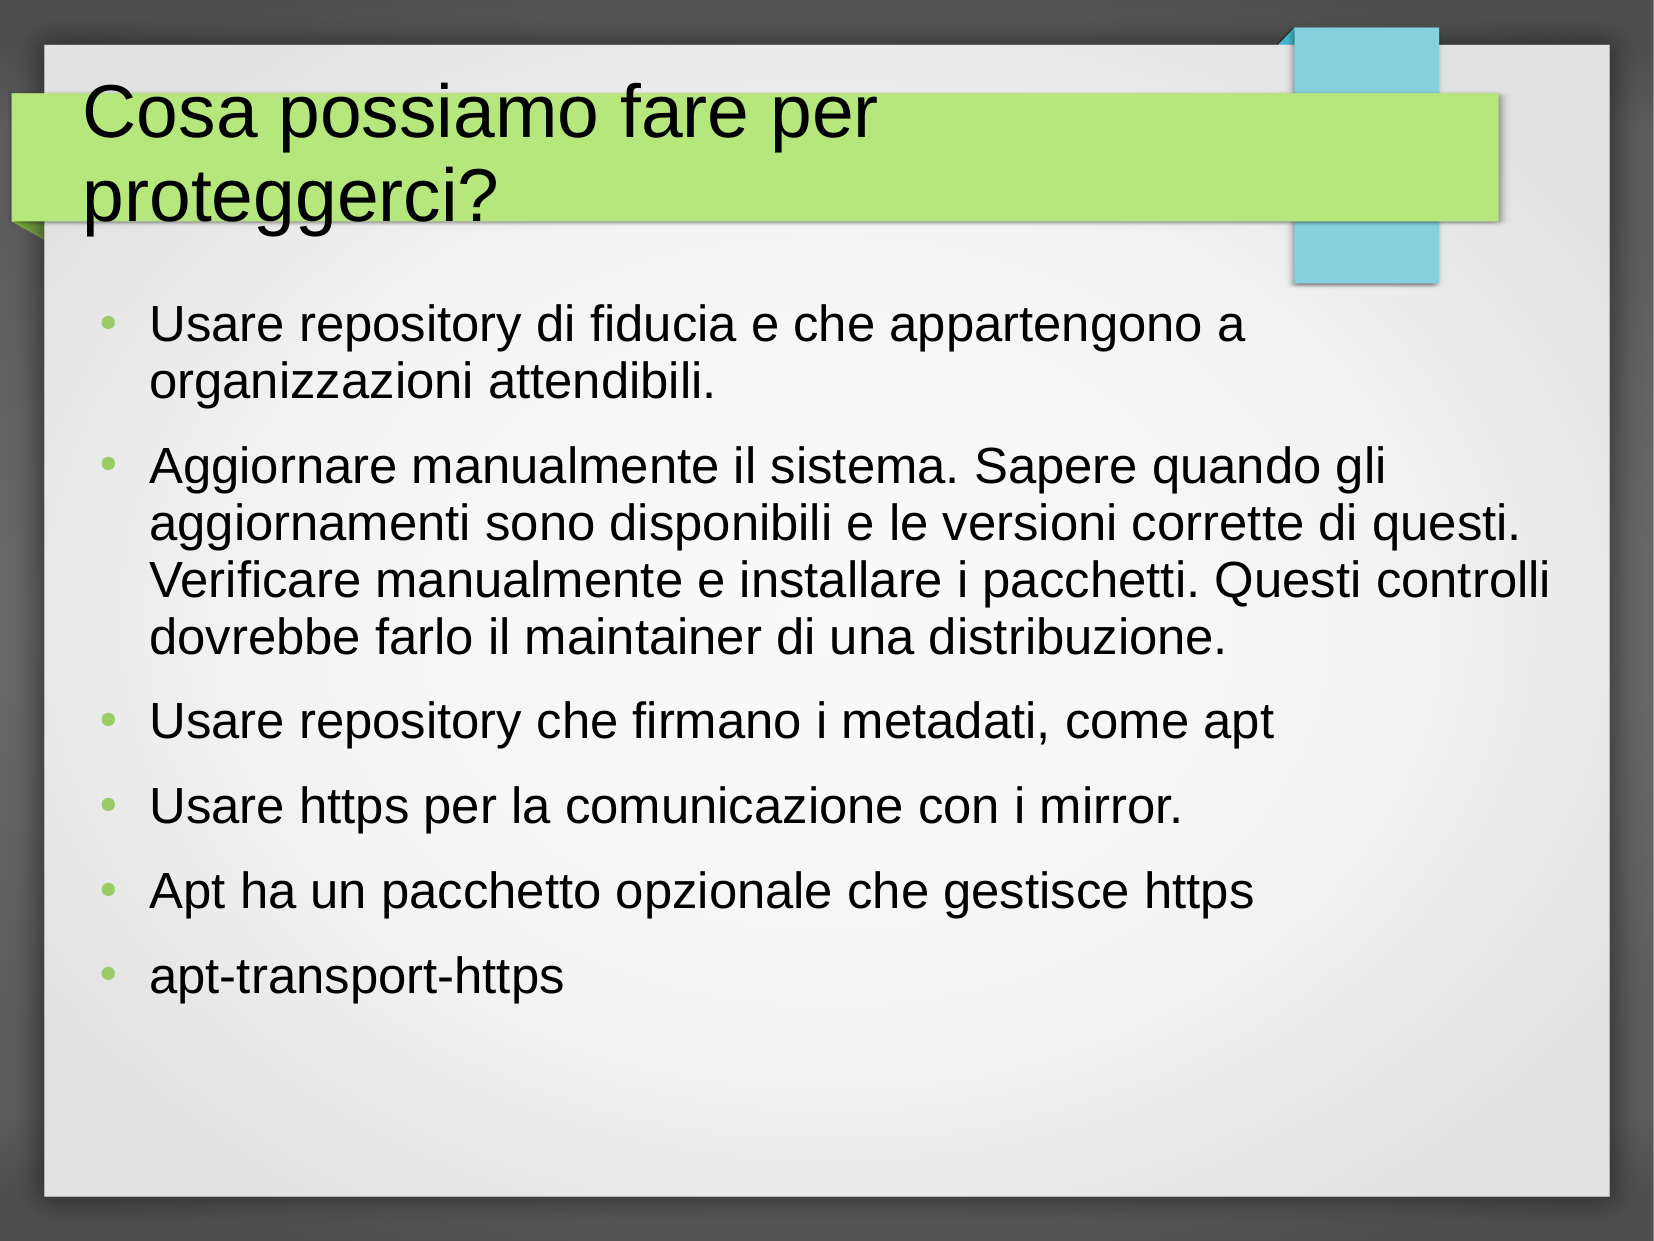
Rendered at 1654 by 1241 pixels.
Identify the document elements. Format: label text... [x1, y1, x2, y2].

list Usare repository di fiducia e che appartengono a organizzazioni attendibili. Aggiornare manualmente il sistema. Sapere quando gli aggiornamenti sono disponibili e le versioni corrette di questi. Verificare manualmente e installare i pacchetti. Questi controlli dovrebbe farlo il maintainer di una distribuzione. Usare repository che firmano i metadati, come apt Usare https per la comunicazione con i mirror. Apt ha un pacchetto opzionale che gestisce https apt-transport-https [82, 295, 1571, 1015]
title Cosa possiamo fare per proteggerci? [82, 69, 1264, 238]
picture [0, 0, 1654, 1241]
